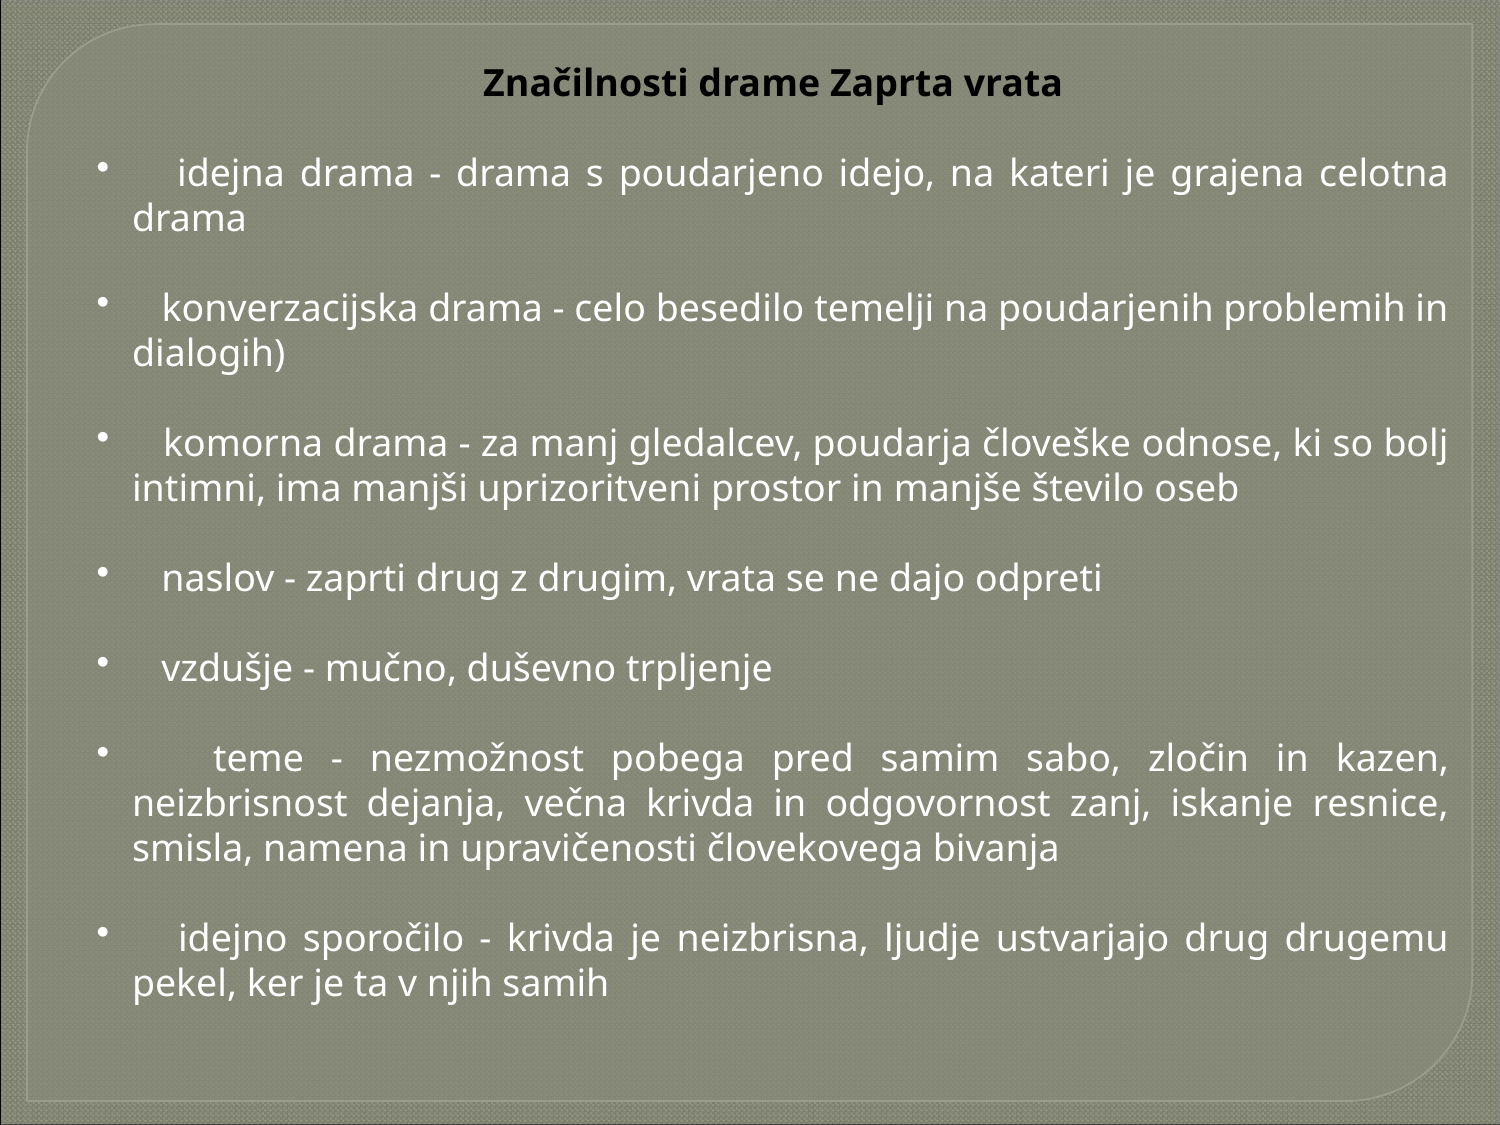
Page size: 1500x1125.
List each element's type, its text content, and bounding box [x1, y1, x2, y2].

text_box Značilnosti drame Zaprta vrata idejna drama - drama s poudarjeno idejo, na kateri je grajena celotna drama konverzacijska drama - celo besedilo temelji na poudarjenih problemih in dialogih) komorna drama - za manj gledalcev, poudarja človeške odnose, ki so bolj intimni, ima manjši uprizoritveni prostor in manjše število oseb naslov - zaprti drug z drugim, vrata se ne dajo odpreti vzdušje - mučno, duševno trpljenje teme - nezmožnost pobega pred samim sabo, zločin in kazen, neizbrisnost dejanja, večna krivda in odgovornost zanj, iskanje resnice, smisla, namena in upravičenosti človekovega bivanja idejno sporočilo - krivda je neizbrisna, ljudje ustvarjajo drug drugemu pekel, ker je ta v njih samih [81, 51, 1465, 1012]
picture [0, 0, 1500, 1125]
